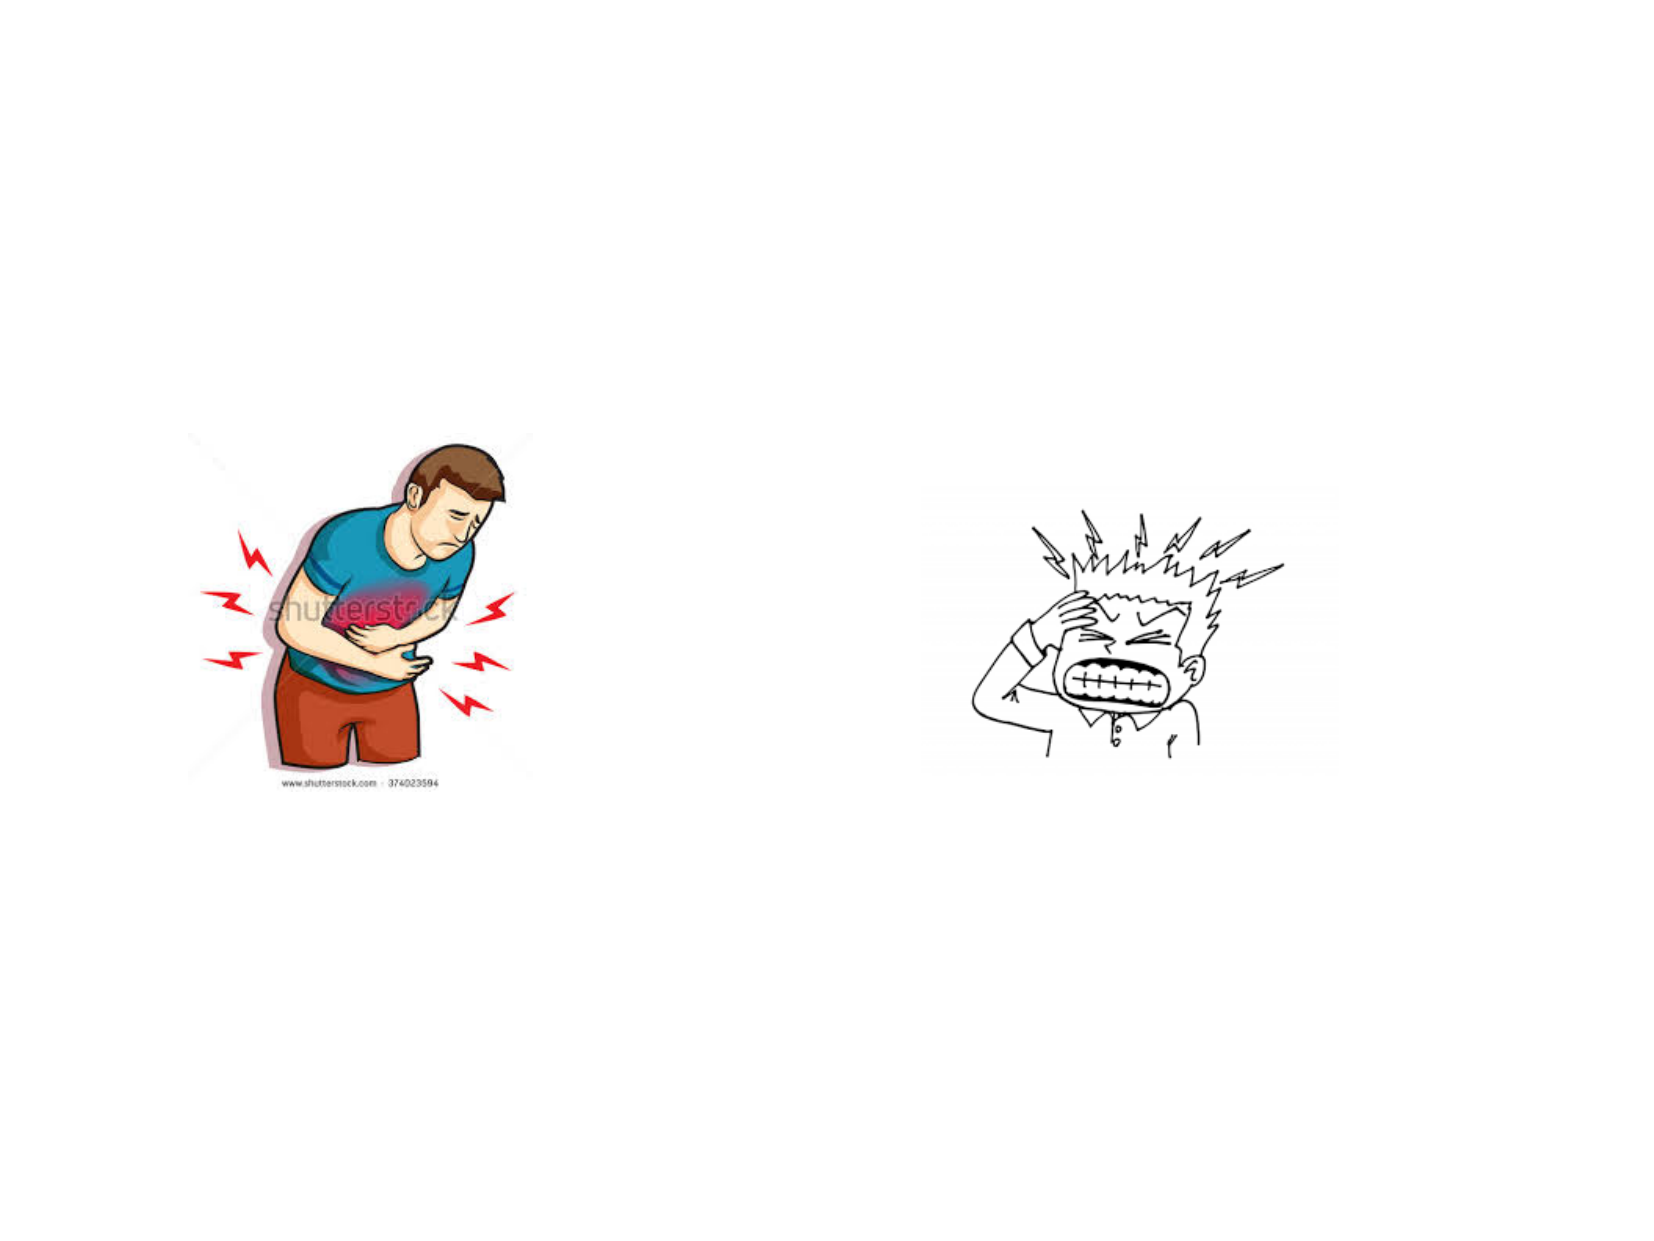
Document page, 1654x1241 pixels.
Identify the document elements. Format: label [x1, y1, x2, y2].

picture [188, 433, 533, 792]
picture [921, 484, 1339, 780]
